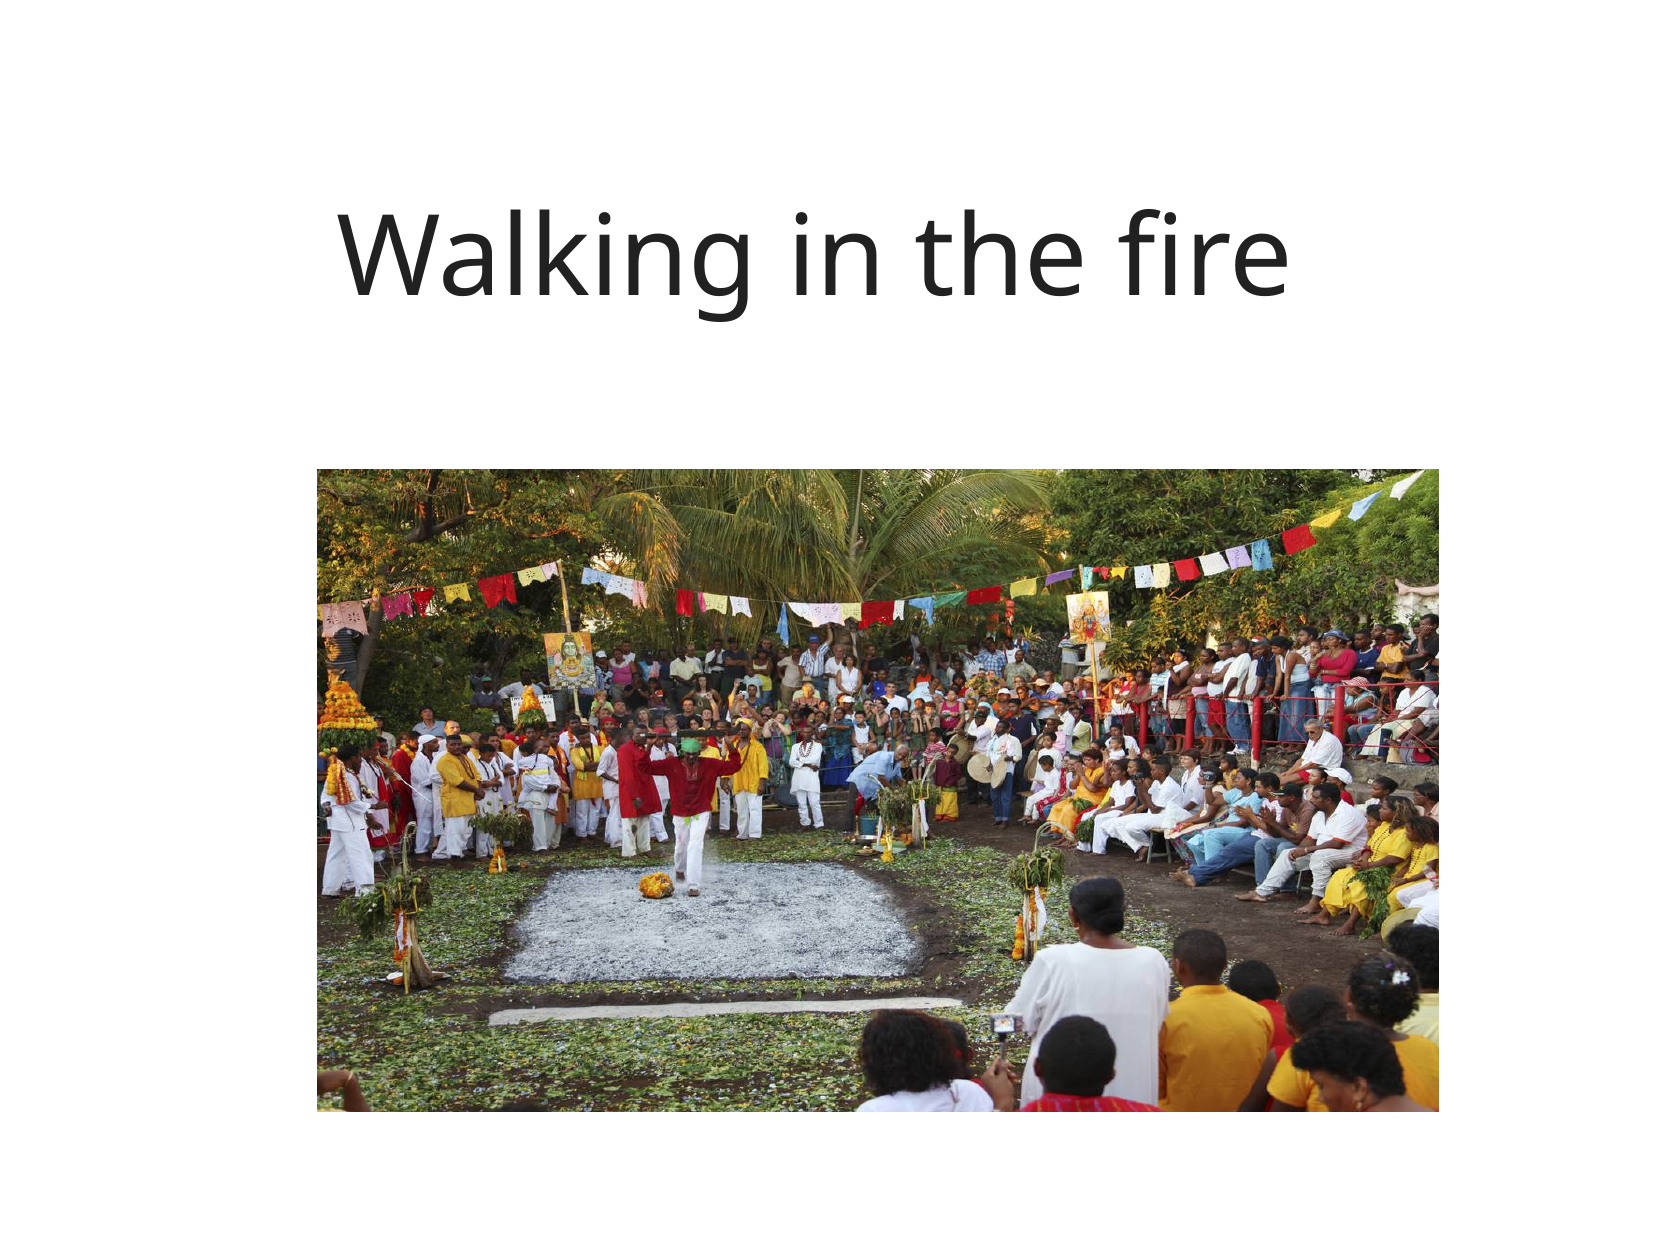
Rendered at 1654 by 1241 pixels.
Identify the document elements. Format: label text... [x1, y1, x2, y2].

picture [317, 469, 1439, 1112]
title Walking in the fire [70, 147, 1559, 355]
